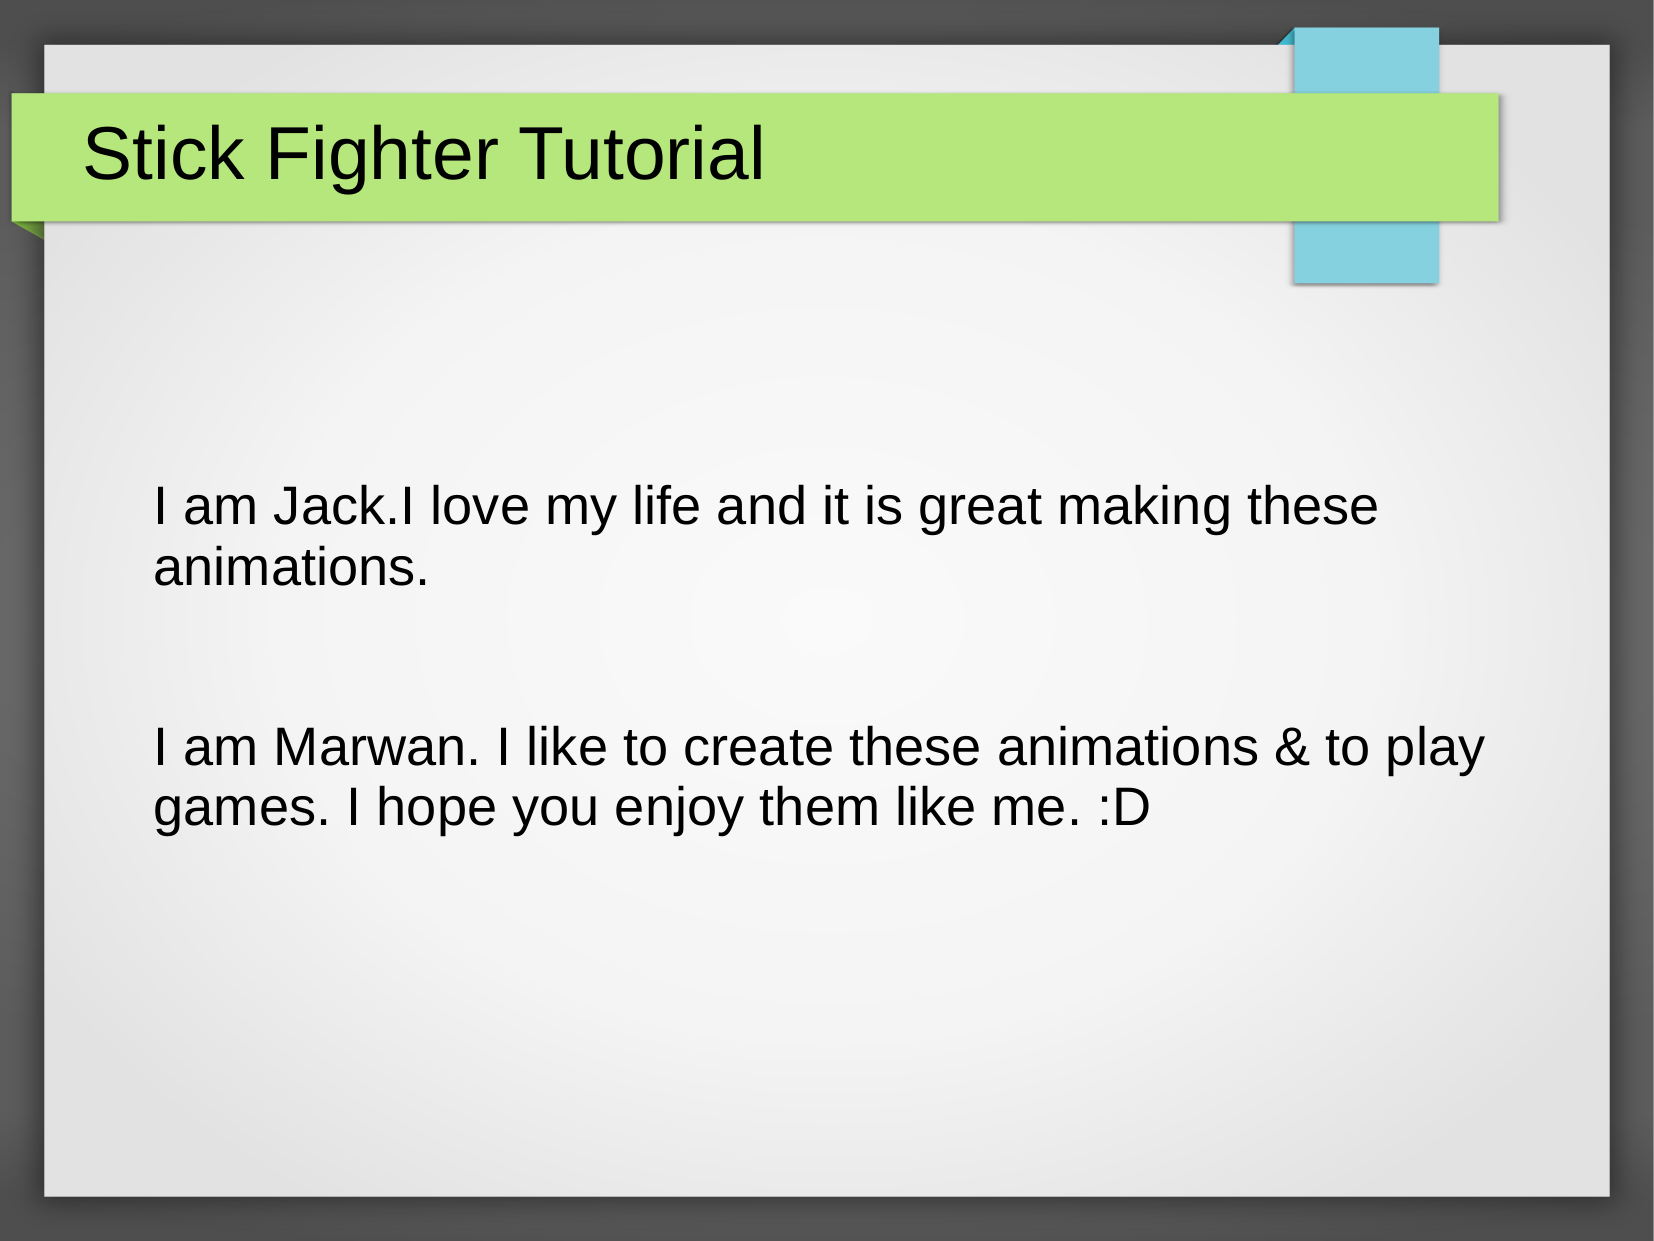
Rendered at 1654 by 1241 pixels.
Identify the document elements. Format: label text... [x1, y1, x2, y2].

picture [0, 0, 1654, 1241]
title Stick Fighter Tutorial [82, 94, 1264, 213]
list I am Jack.I love my life and it is great making these animations. I am Marwan. I like to create these animations & to play games. I hope you enjoy them like me. :D [82, 295, 1571, 1015]
